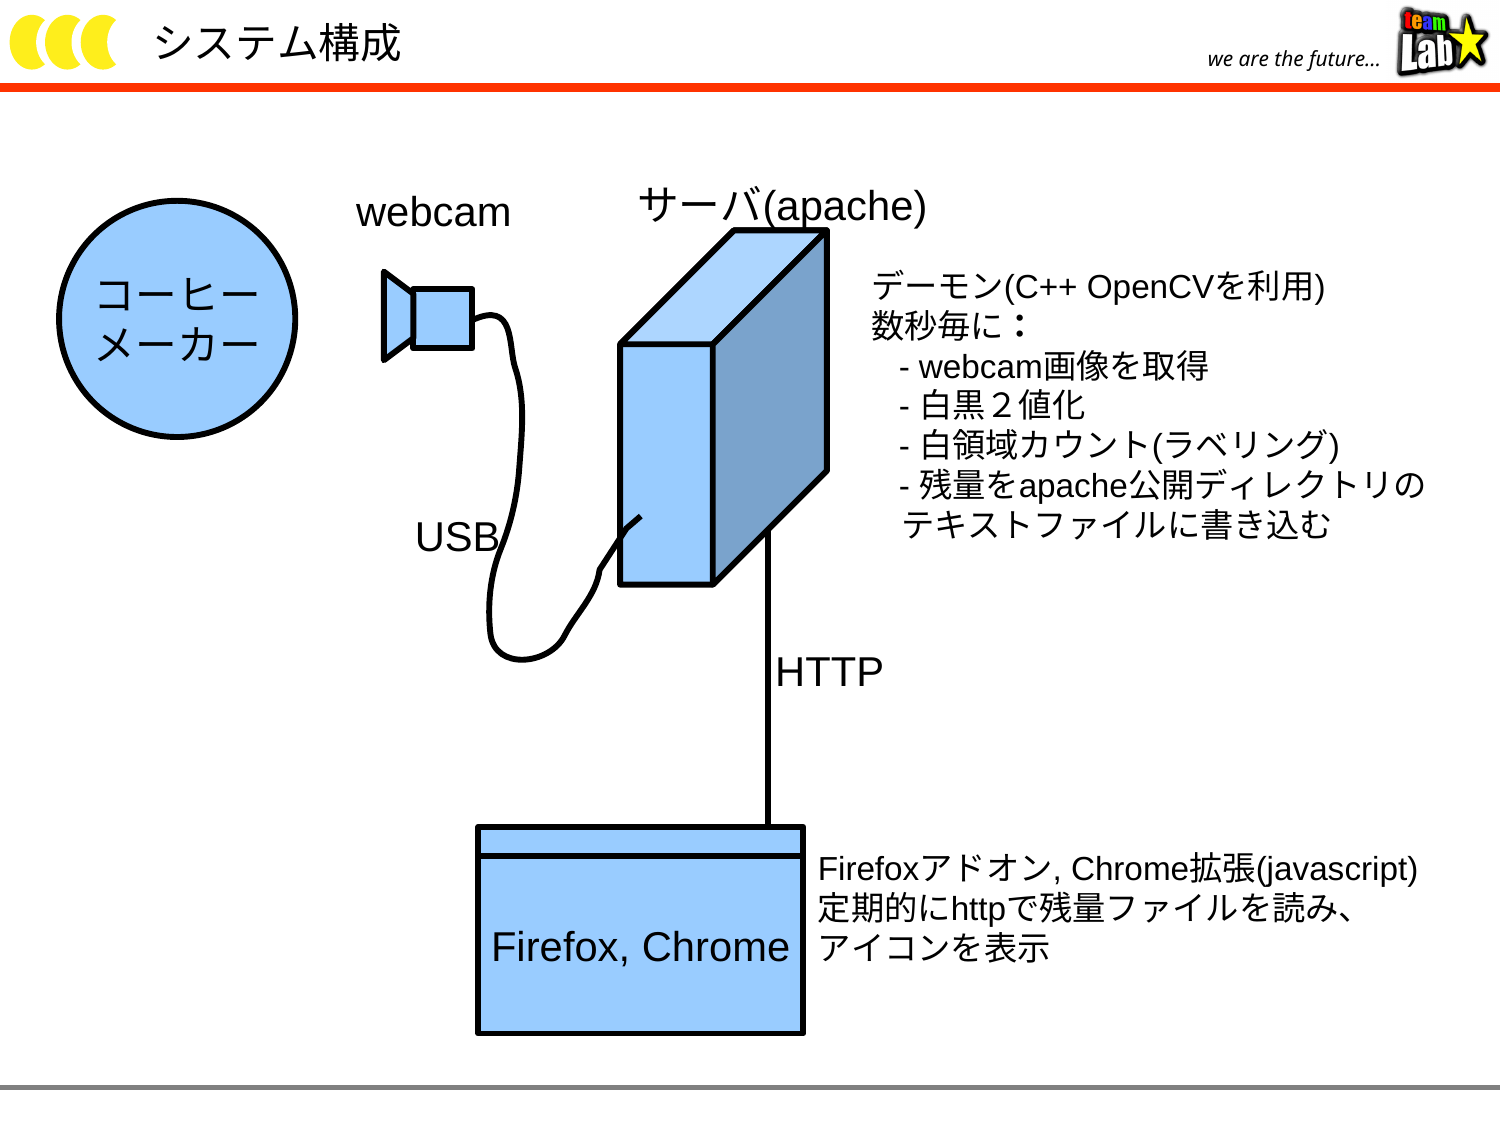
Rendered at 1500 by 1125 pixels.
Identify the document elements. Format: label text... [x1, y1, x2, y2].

text_box USB [354, 501, 562, 567]
text_box [620, 237, 827, 585]
text_box サーバ(apache) [620, 171, 945, 237]
text_box Firefox, Chrome [478, 857, 804, 1034]
picture [1386, 0, 1499, 83]
text_box webcam [324, 177, 532, 243]
text_box デーモン(C++ OpenCVを利用) 数秒毎に： - webcam画像を取得 - 白黒２値化 - 白領域カウント(ラベリング) - 残量をapache公開ディレクトリの テキストファイルに書き込む [856, 257, 1477, 552]
text_box [383, 271, 473, 361]
text_box HTTP [726, 637, 934, 703]
text_box コーヒー メーカー [59, 200, 296, 438]
text_box Firefoxアドオン, Chrome拡張(javascript) 定期的にhttpで残量ファイルを読み、 アイコンを表示 [803, 839, 1477, 975]
title システム構成 [137, 0, 925, 100]
text_box [478, 826, 804, 857]
